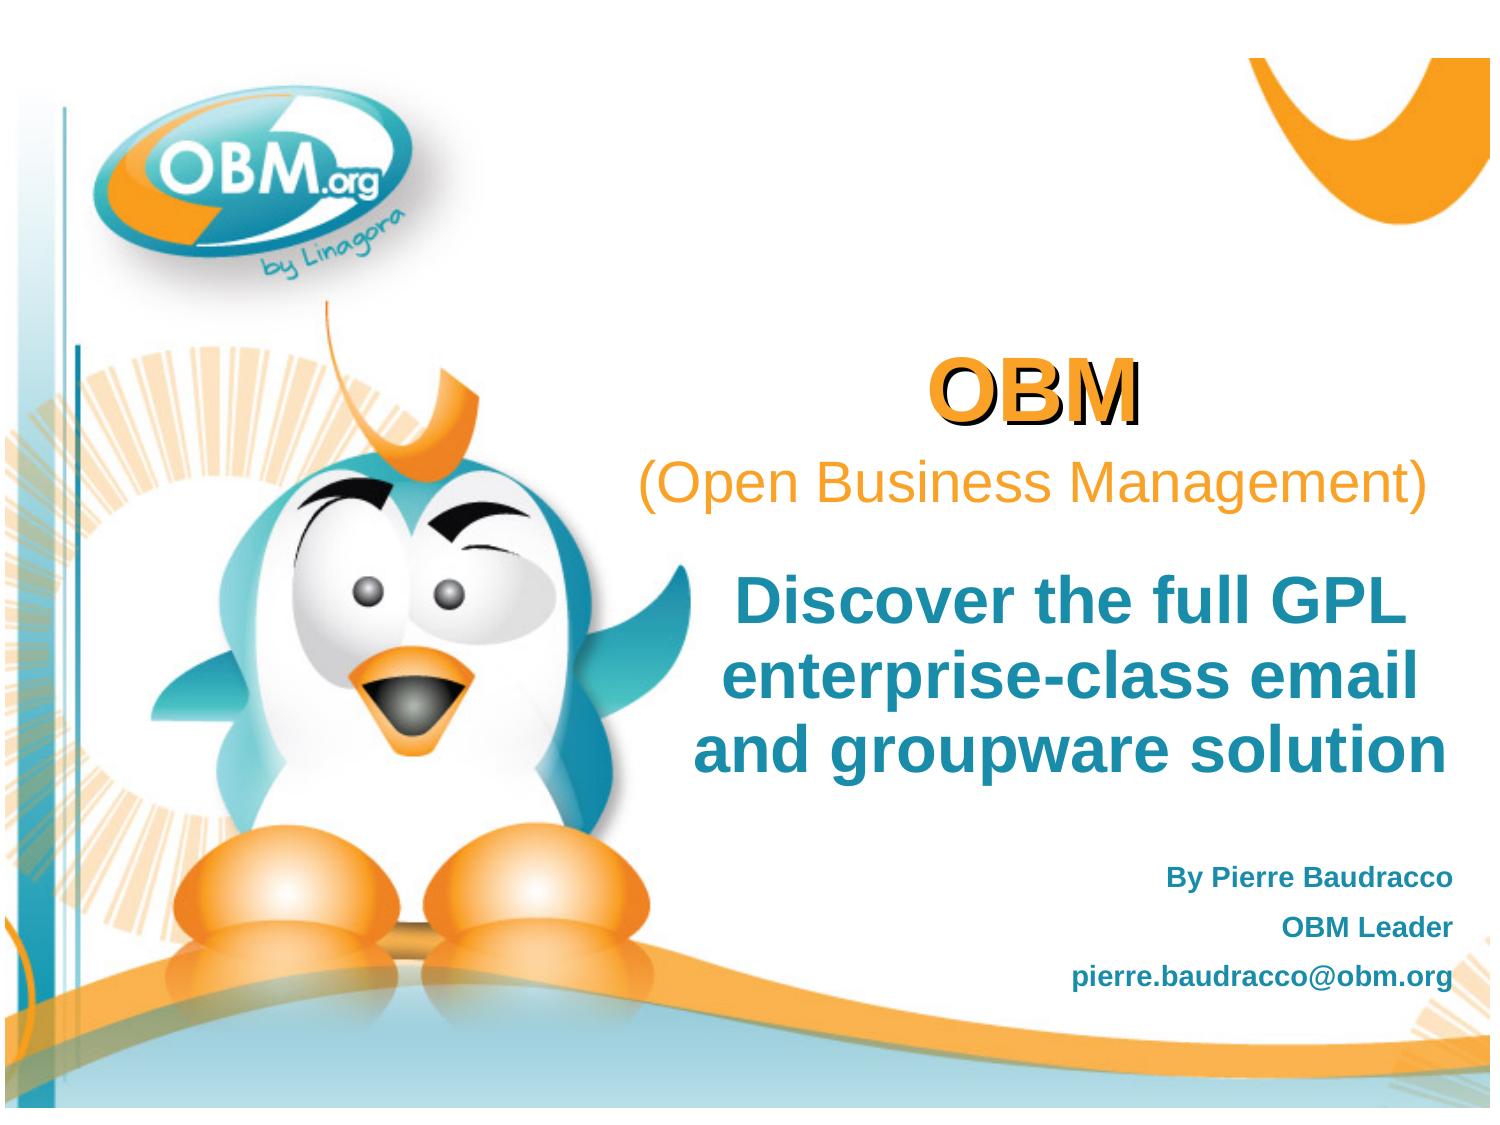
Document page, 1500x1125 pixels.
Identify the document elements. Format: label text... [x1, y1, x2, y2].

text_box By Pierre Baudracco OBM Leader pierre.baudracco@obm.org [725, 853, 1469, 1058]
title OBM (Open Business Management)‏ [620, 267, 1447, 555]
picture [5, 58, 1490, 1108]
subtitle Discover the full GPL enterprise-class email and groupware solution [590, 555, 1477, 843]
